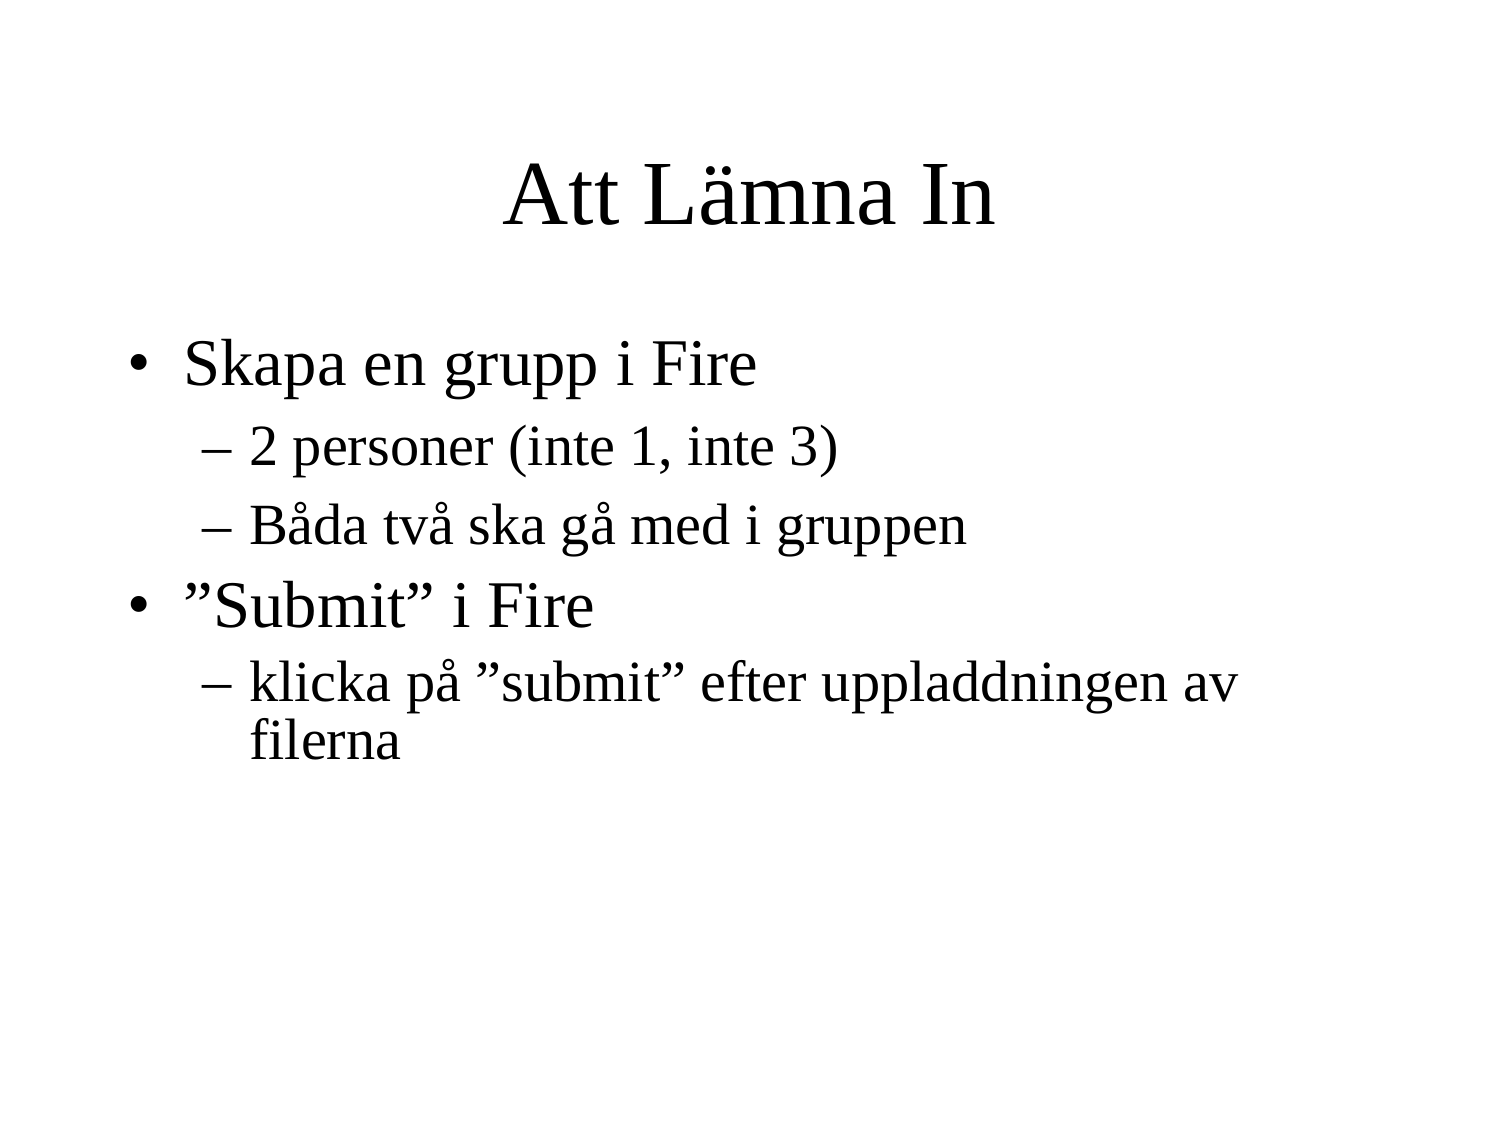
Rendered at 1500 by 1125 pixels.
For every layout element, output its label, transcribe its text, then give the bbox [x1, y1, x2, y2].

title Att Lämna In [112, 99, 1388, 288]
list Skapa en grupp i Fire 2 personer (inte 1, inte 3) Båda två ska gå med i gruppen ”Submit” i Fire klicka på ”submit” efter uppladdningen av filerna [112, 324, 1388, 1024]
